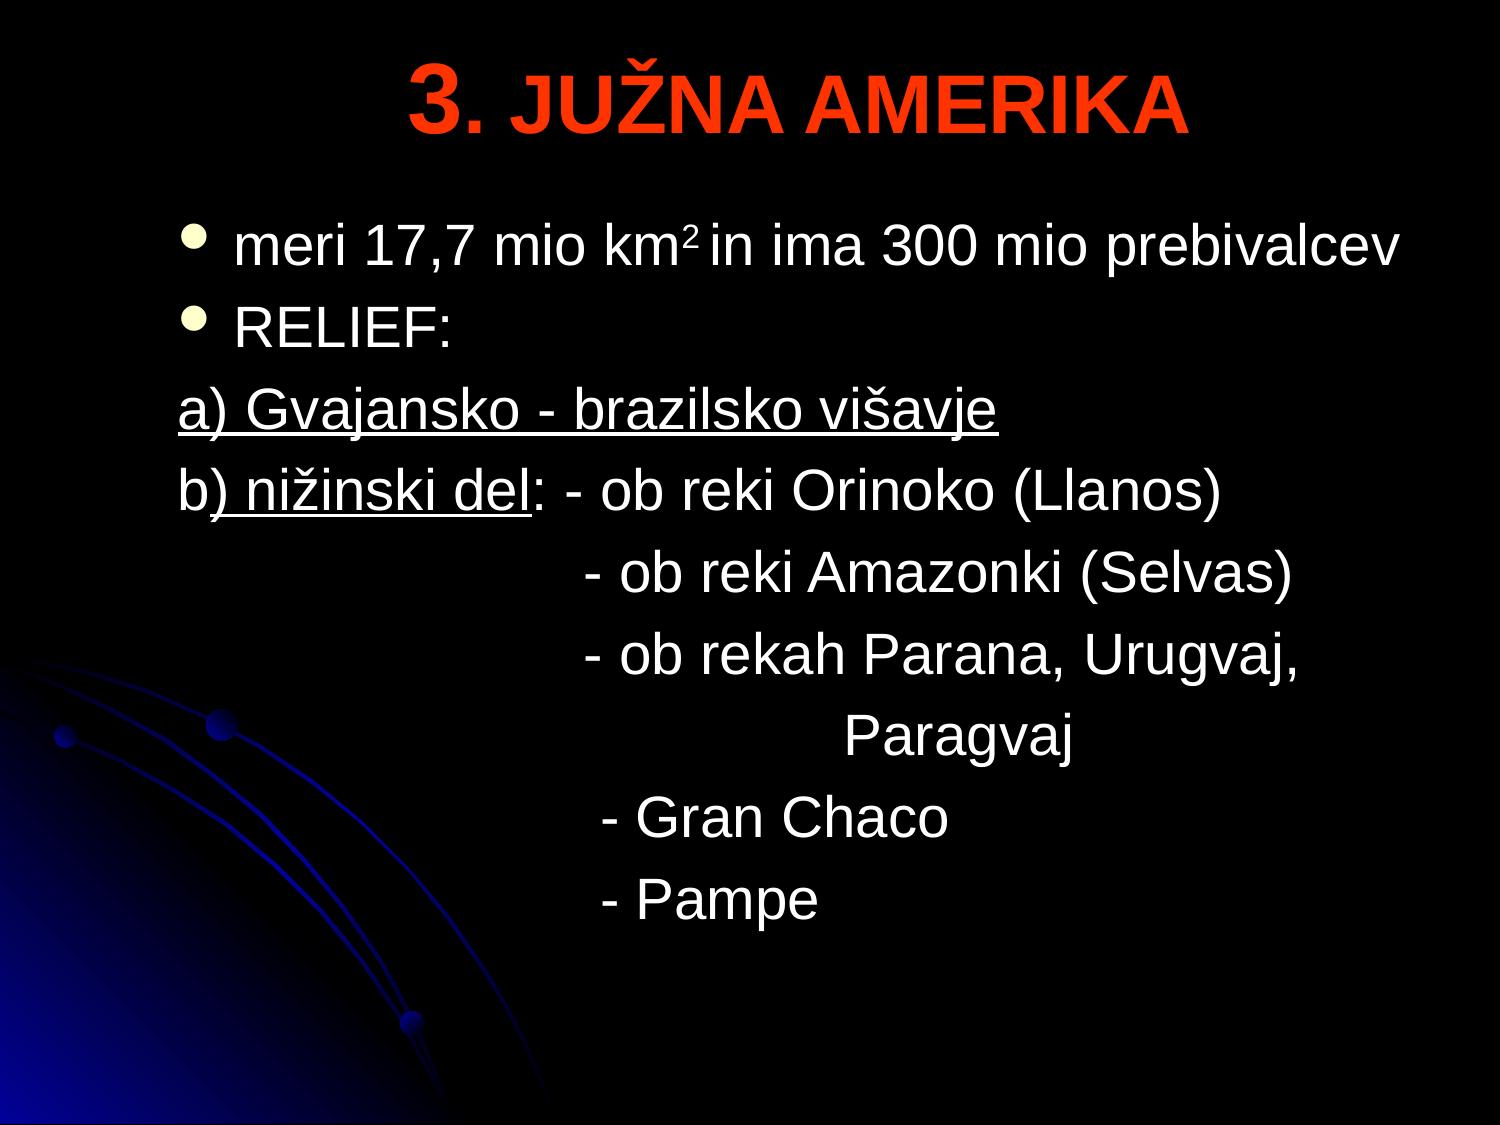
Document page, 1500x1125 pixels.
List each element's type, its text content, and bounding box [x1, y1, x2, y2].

list meri 17,7 mio km2 in ima 300 mio prebivalcev RELIEF: a) Gvajansko - brazilsko višavje b) nižinski del: - ob reki Orinoko (Llanos) - ob reki Amazonki (Selvas) - ob rekah Parana, Urugvaj, Paragvaj - Gran Chaco - Pampe [162, 200, 1438, 875]
title 3. JUŽNA AMERIKA [162, 0, 1438, 188]
